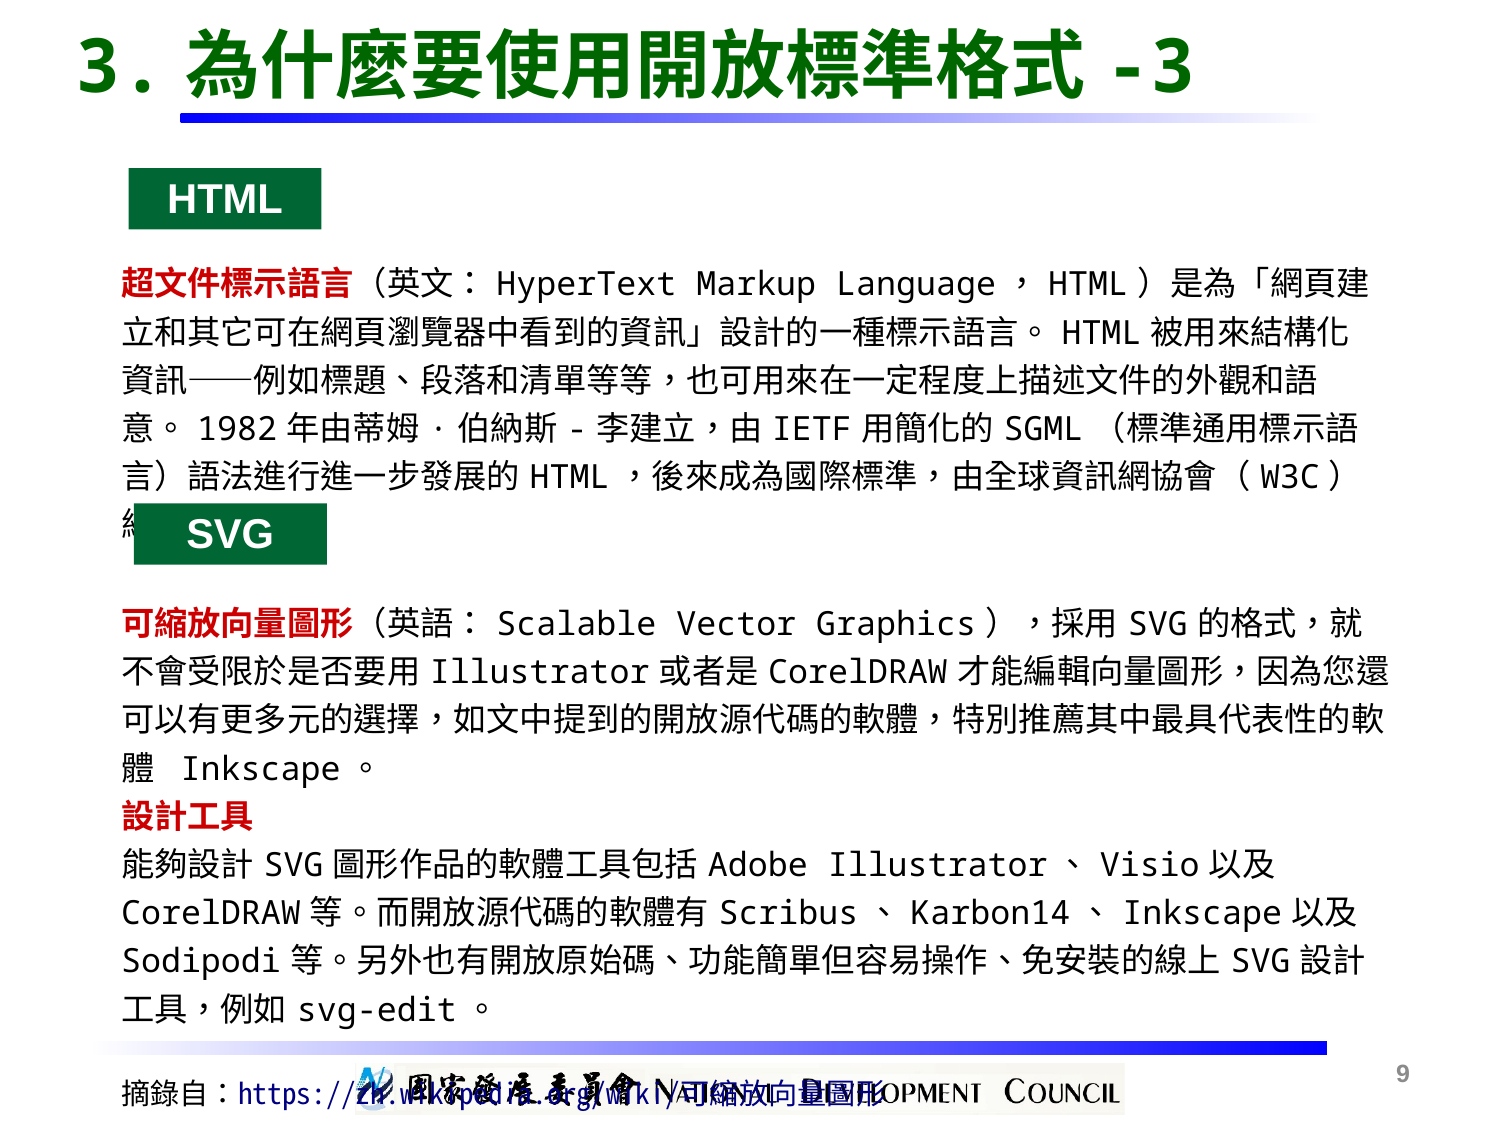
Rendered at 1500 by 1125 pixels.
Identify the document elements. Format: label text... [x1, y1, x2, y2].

title 3.為什麼要使用開放標準格式-3 [75, 9, 1425, 119]
text_box HTML [128, 168, 322, 230]
text_box 超文件標示語言（英文：HyperText Markup Language，HTML）是為「網頁建立和其它可在網頁瀏覽器中看到的資訊」設計的一種標示語言。HTML被用來結構化資訊——例如標題、段落和清單等等，也可用來在一定程度上描述文件的外觀和語意。1982年由蒂姆·伯納斯-李建立，由IETF用簡化的SGML（標準通用標示語言）語法進行進一步發展的HTML，後來成為國際標準，由全球資訊網協會（W3C）維護。 [106, 250, 1393, 504]
text_box 可縮放向量圖形（英語：Scalable Vector Graphics），採用SVG的格式，就不會受限於是否要用Illustrator或者是CorelDRAW才能編輯向量圖形，因為您還可以有更多元的選擇，如文中提到的開放源代碼的軟體，特別推薦其中最具代表性的軟體 Inkscape。 設計工具 能夠設計SVG圖形作品的軟體工具包括Adobe Illustrator、Visio以及CorelDRAW等。而開放源代碼的軟體有Scribus、Karbon14、Inkscape以及Sodipodi等。另外也有開放原始碼、功能簡單但容易操作、免安裝的線上SVG設計工具，例如svg-edit。 摘錄自：https://zh.wikipedia.org/wiki/可縮放向量圖形 [106, 589, 1406, 1033]
picture [355, 1063, 1125, 1115]
text_box SVG [133, 503, 327, 565]
